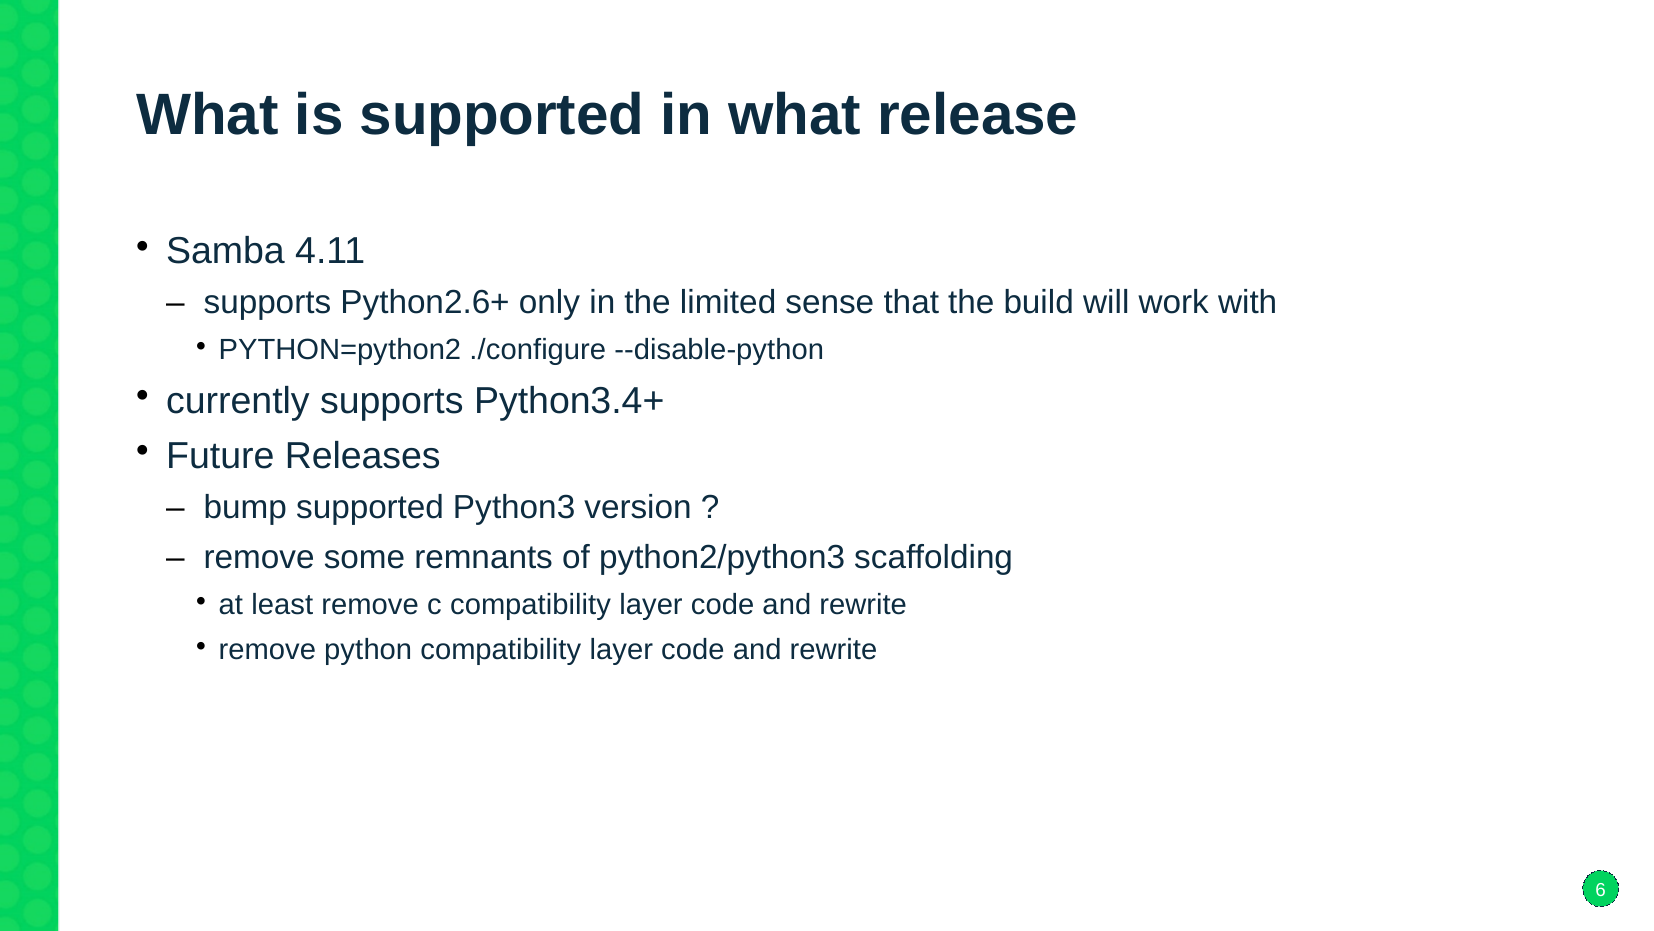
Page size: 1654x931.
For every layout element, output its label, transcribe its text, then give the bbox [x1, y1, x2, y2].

picture [0, 0, 76, 931]
list Samba 4.11 supports Python2.6+ only in the limited sense that the build will work with PYTHON=python2 ./configure --disable-python currently supports Python3.4+ Future Releases bump supported Python3 version ? remove some remnants of python2/python3 scaffolding at least remove c compatibility layer code and rewrite remove python compatibility layer code and rewrite [121, 217, 1531, 825]
title What is supported in what release [121, 37, 1531, 193]
